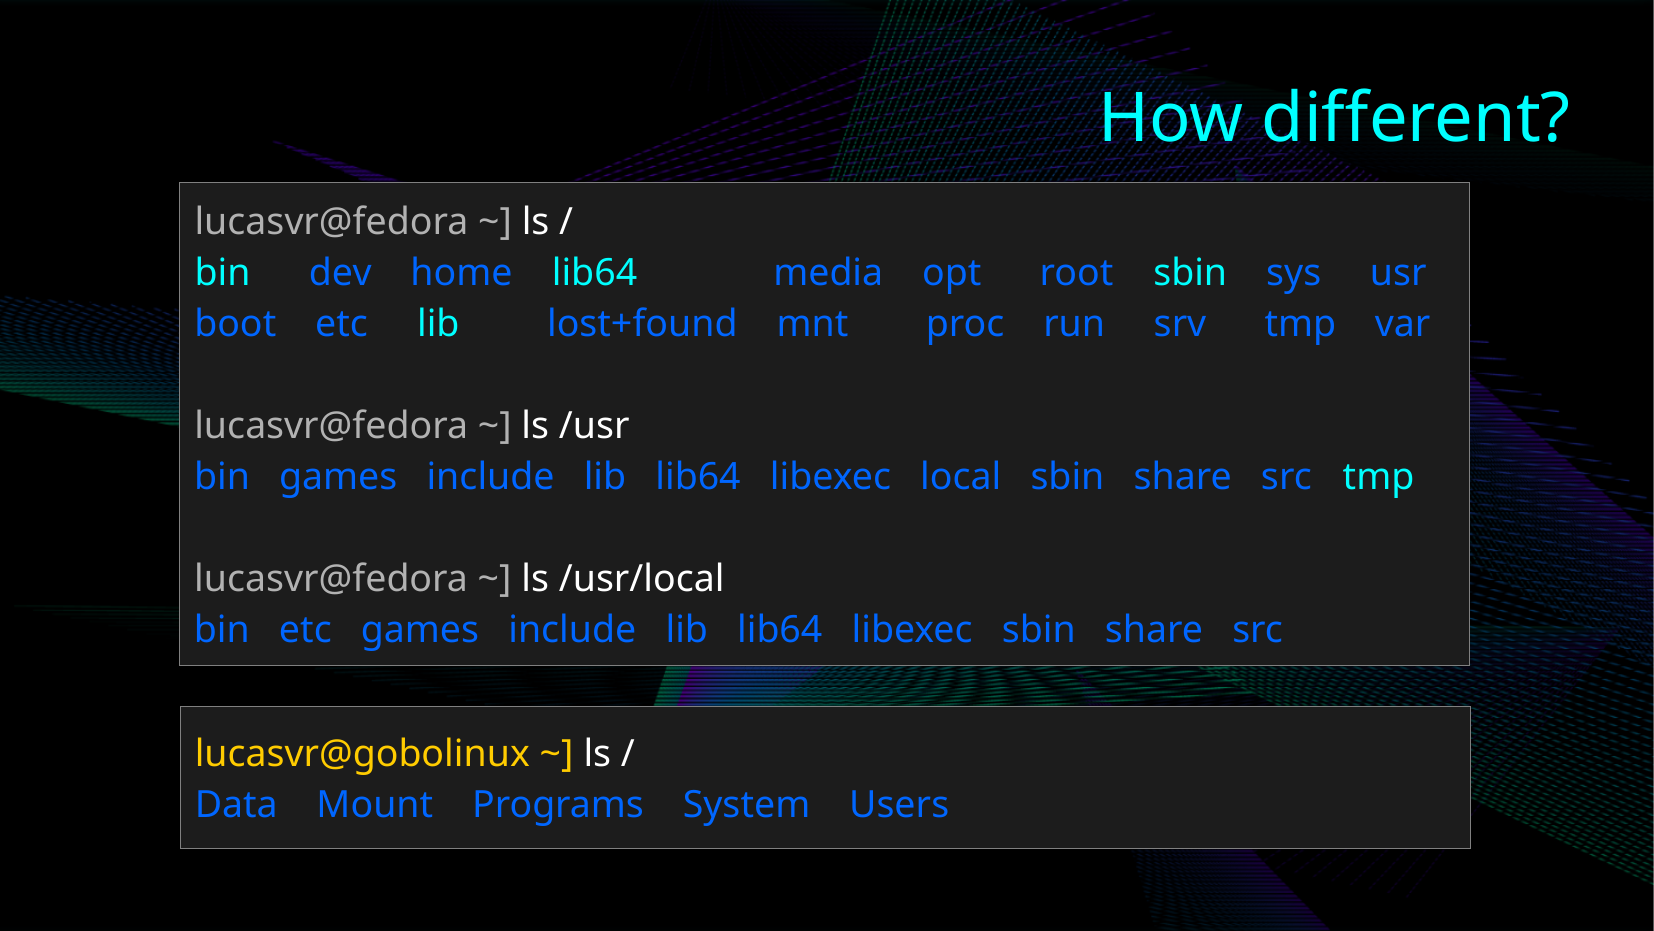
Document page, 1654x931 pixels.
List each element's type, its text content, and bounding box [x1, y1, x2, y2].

title How different? [82, 37, 1571, 193]
picture [0, 0, 1654, 931]
text_box lucasvr@fedora ~] ls / bin dev home lib64 media opt root sbin sys usr boot etc lib lost+found mnt proc run srv tmp var lucasvr@fedora ~] ls /usr bin games include lib lib64 libexec local sbin share src tmp lucasvr@fedora ~] ls /usr/local bin etc games include lib lib64 libexec sbin share src [179, 182, 1470, 666]
text_box lucasvr@gobolinux ~] ls / Data Mount Programs System Users [180, 706, 1471, 849]
